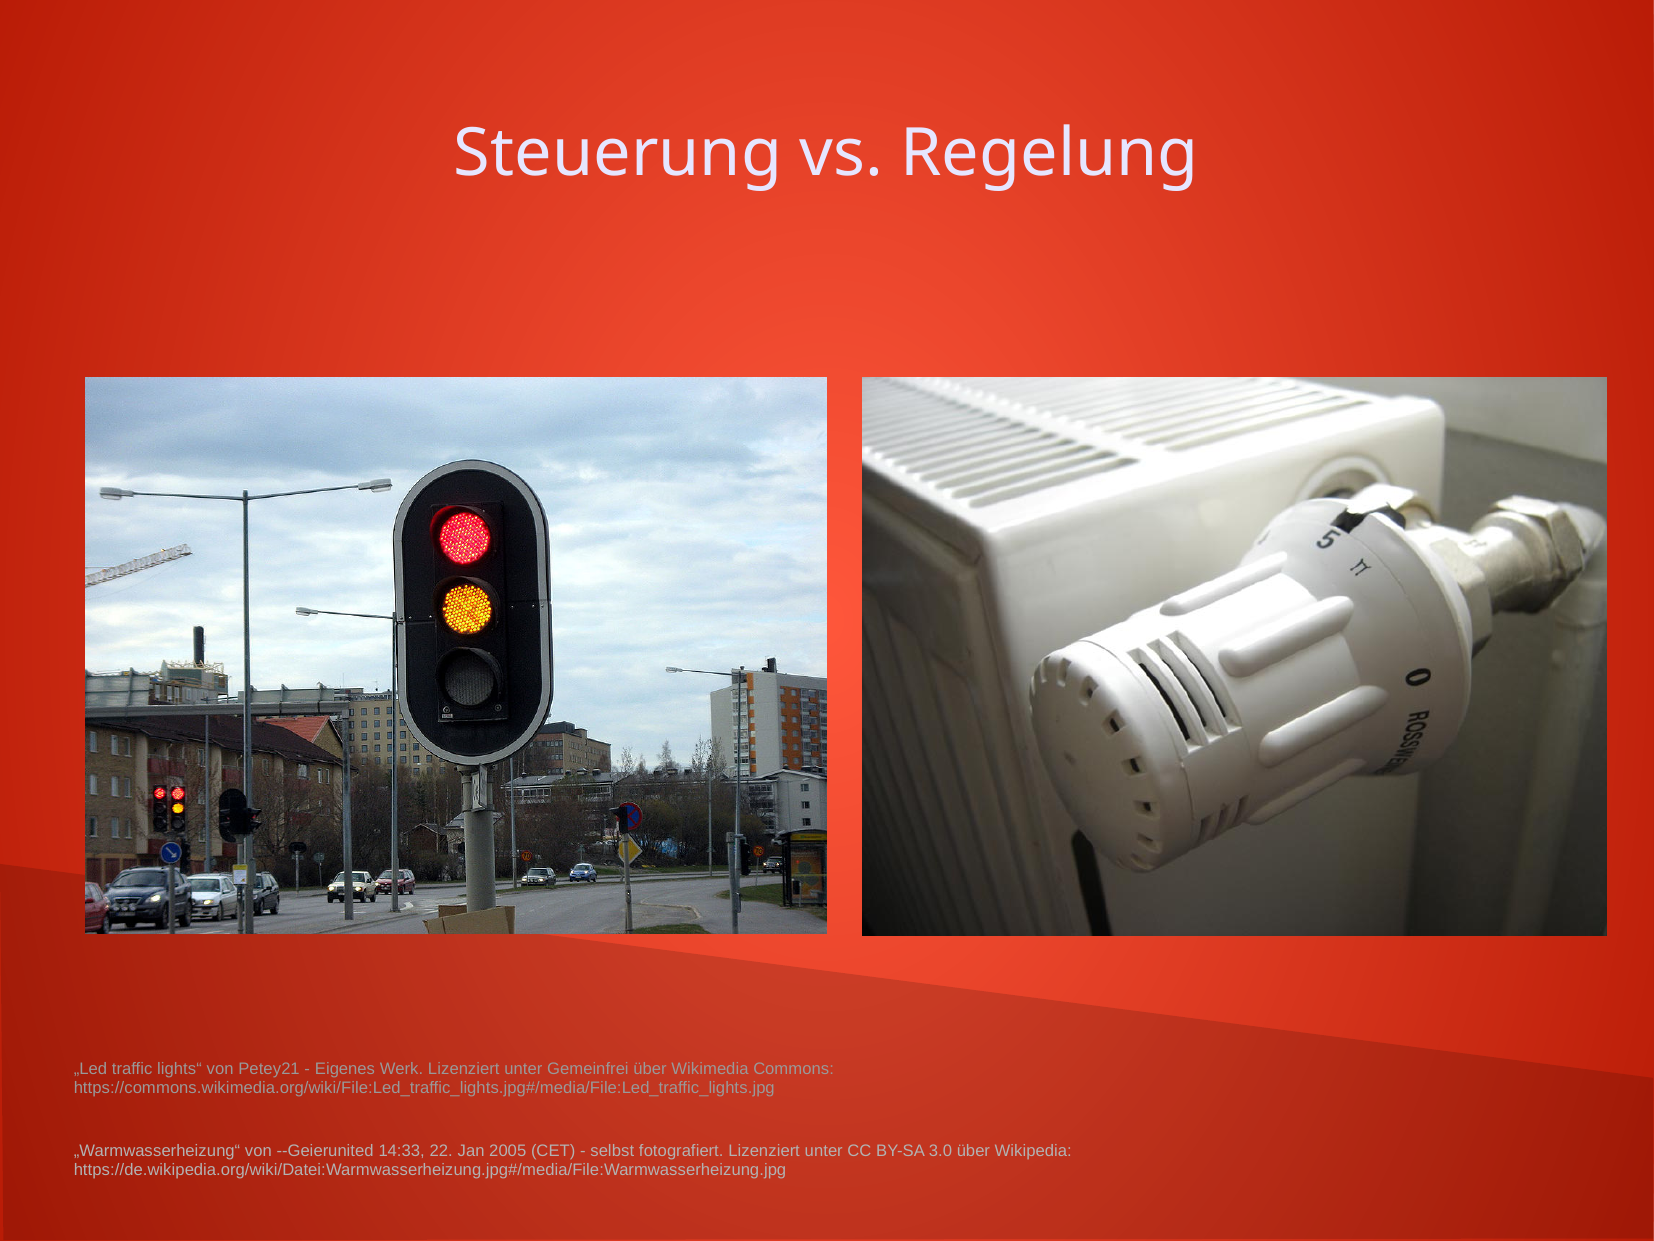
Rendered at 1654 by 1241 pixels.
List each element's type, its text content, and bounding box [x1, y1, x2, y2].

picture [85, 377, 827, 934]
picture [862, 377, 1607, 936]
text_box „Led traffic lights“ von Petey21 - Eigenes Werk. Lizenziert unter Gemeinfrei über Wikimedia Commons: https://commons.wikimedia.org/wiki/File:Led_traffic_lights.jpg#/media/File:Led_traffic_lights.jpg [59, 1052, 982, 1133]
text_box „Warmwasserheizung“ von --Geierunited 14:33, 22. Jan 2005 (CET) - selbst fotografiert. Lizenziert unter CC BY-SA 3.0 über Wikipedia: https://de.wikipedia.org/wiki/Datei:Warmwasserheizung.jpg#/media/File:Warmwasserheizung.jpg [59, 1133, 1099, 1229]
title Steuerung vs. Regelung [82, 47, 1571, 252]
